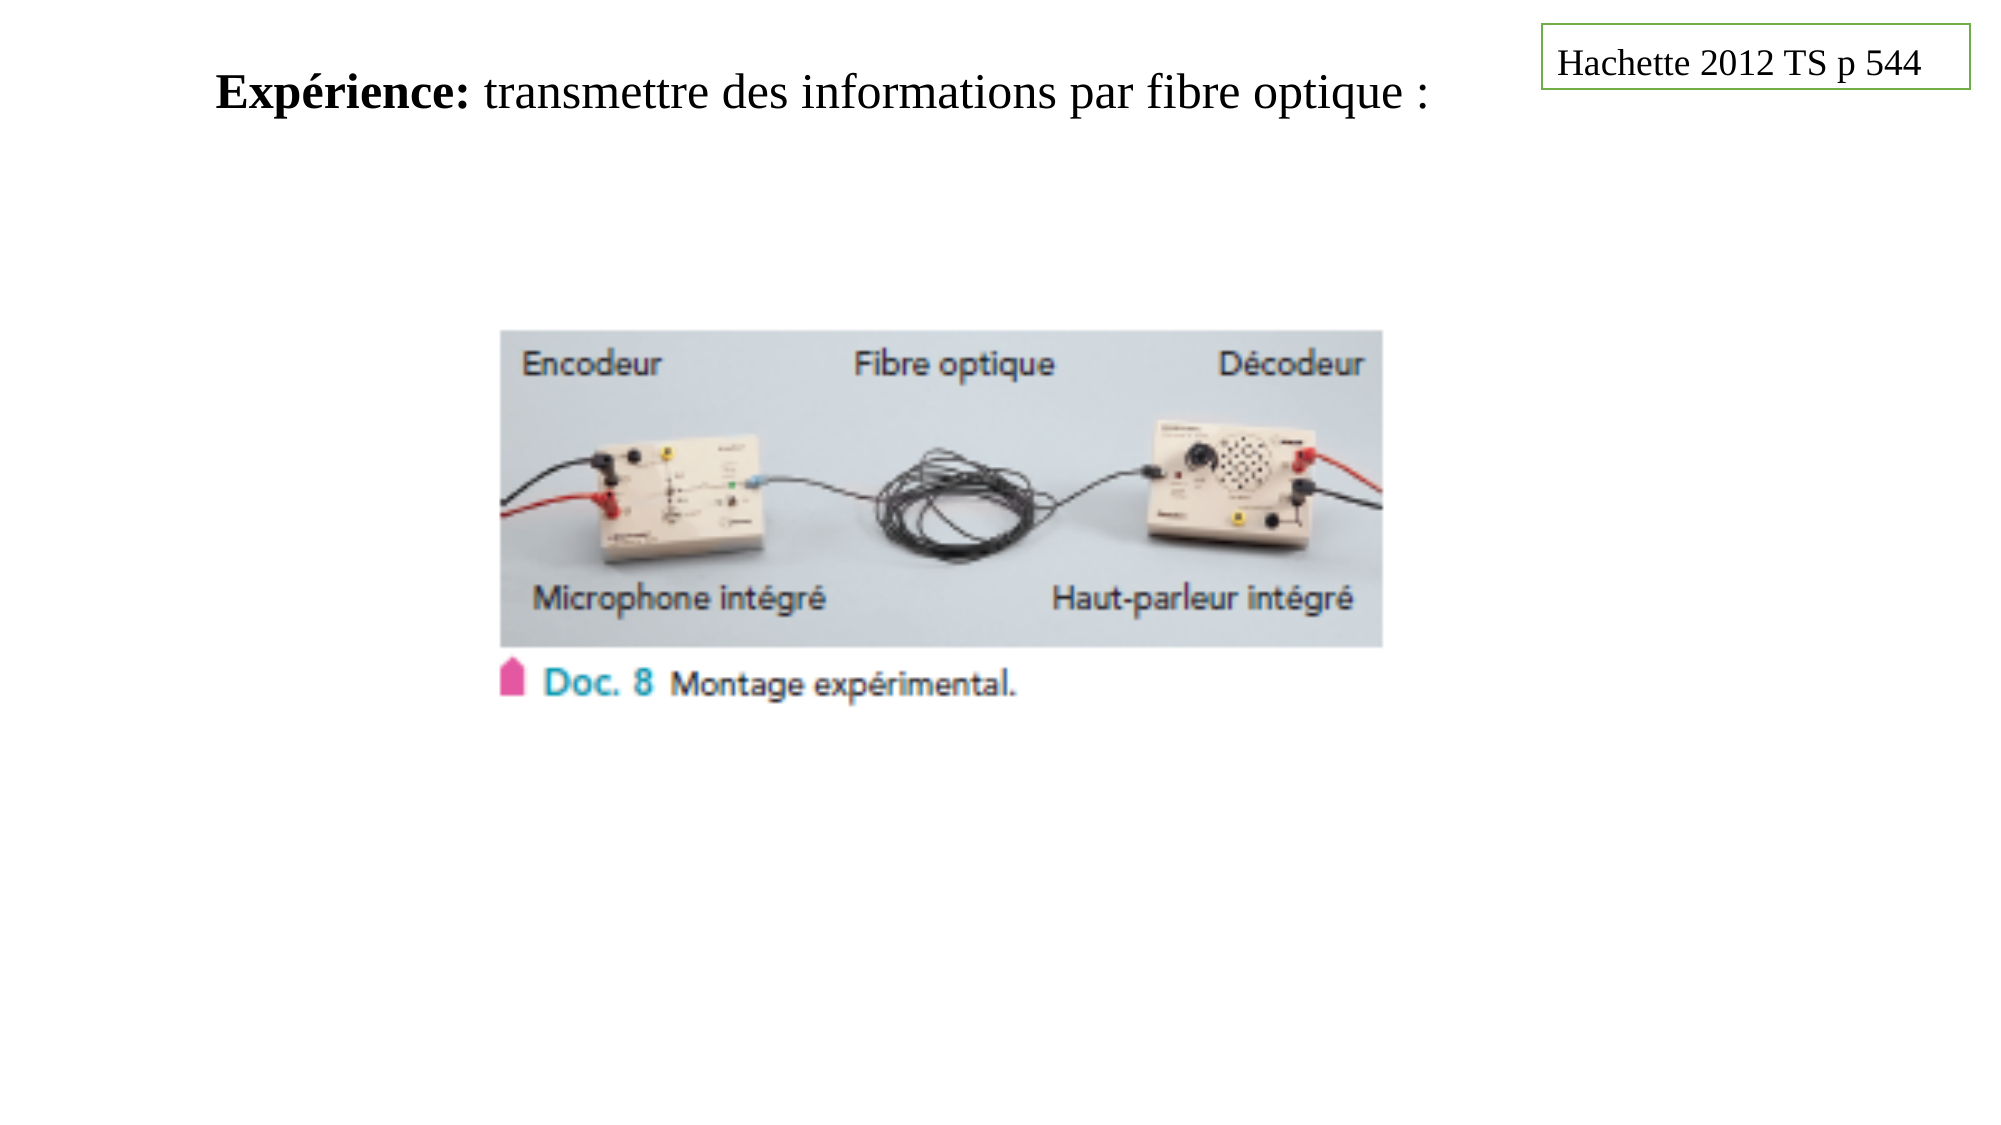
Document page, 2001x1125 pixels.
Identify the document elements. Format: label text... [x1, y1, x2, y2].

text_box Expérience: transmettre des informations par fibre optique : [127, 46, 1474, 126]
picture [478, 311, 1414, 714]
text_box Hachette 2012 TS p 544 [1542, 27, 1980, 91]
